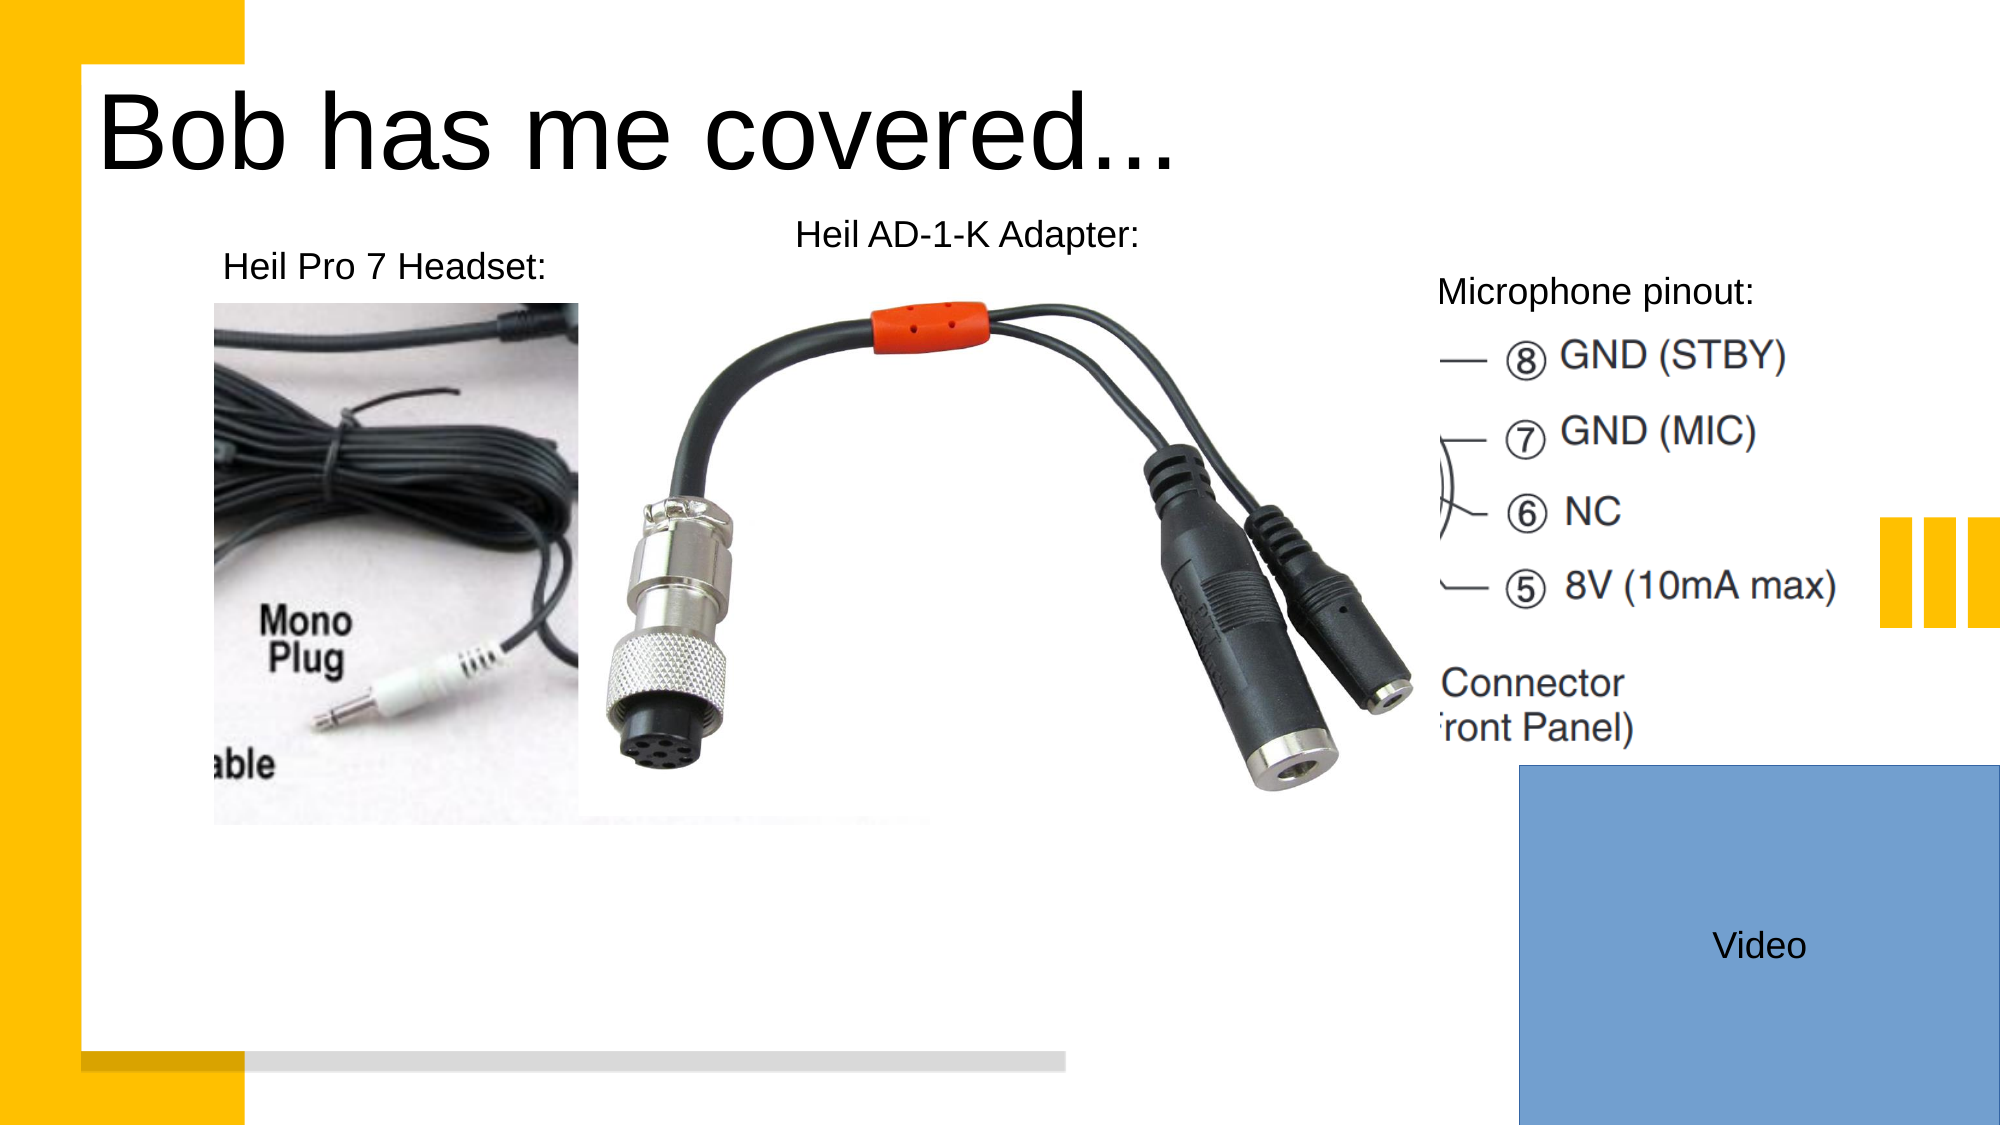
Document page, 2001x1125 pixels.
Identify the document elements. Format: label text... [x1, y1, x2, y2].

picture [214, 275, 1851, 826]
text_box Heil Pro 7 Headset: [207, 238, 563, 296]
text_box [0, 0, 2000, 1125]
text_box Bob has me covered... [81, 64, 1921, 201]
text_box Kenwood TS-890S Microphone pinout: [1098, 262, 1771, 319]
text_box Heil AD-1-K Adapter: [780, 206, 1156, 263]
text_box Video [1519, 765, 2000, 1125]
